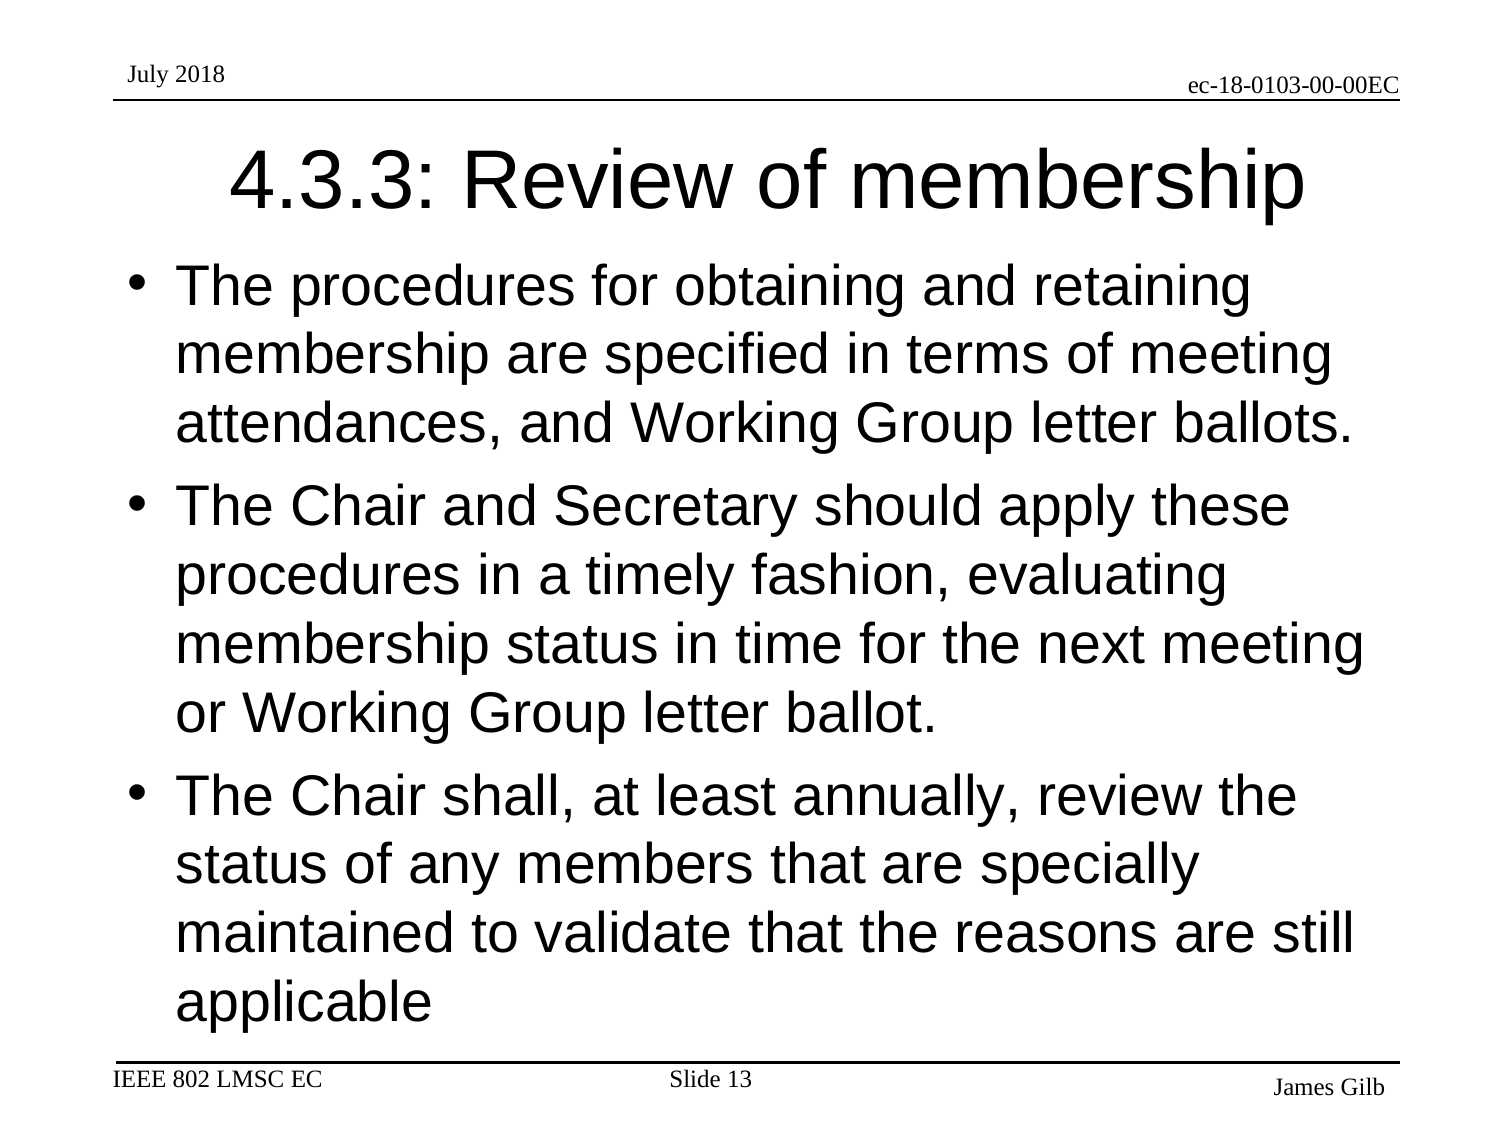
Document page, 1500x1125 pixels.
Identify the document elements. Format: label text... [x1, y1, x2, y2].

title 4.3.3: Review of membership [112, 112, 1426, 238]
list The procedures for obtaining and retaining membership are specified in terms of meeting attendances, and Working Group letter ballots. The Chair and Secretary should apply these procedures in a timely fashion, evaluating membership status in time for the next meeting or Working Group letter ballot. The Chair shall, at least annually, review the status of any members that are specially maintained to validate that the reasons are still applicable [112, 239, 1426, 1051]
